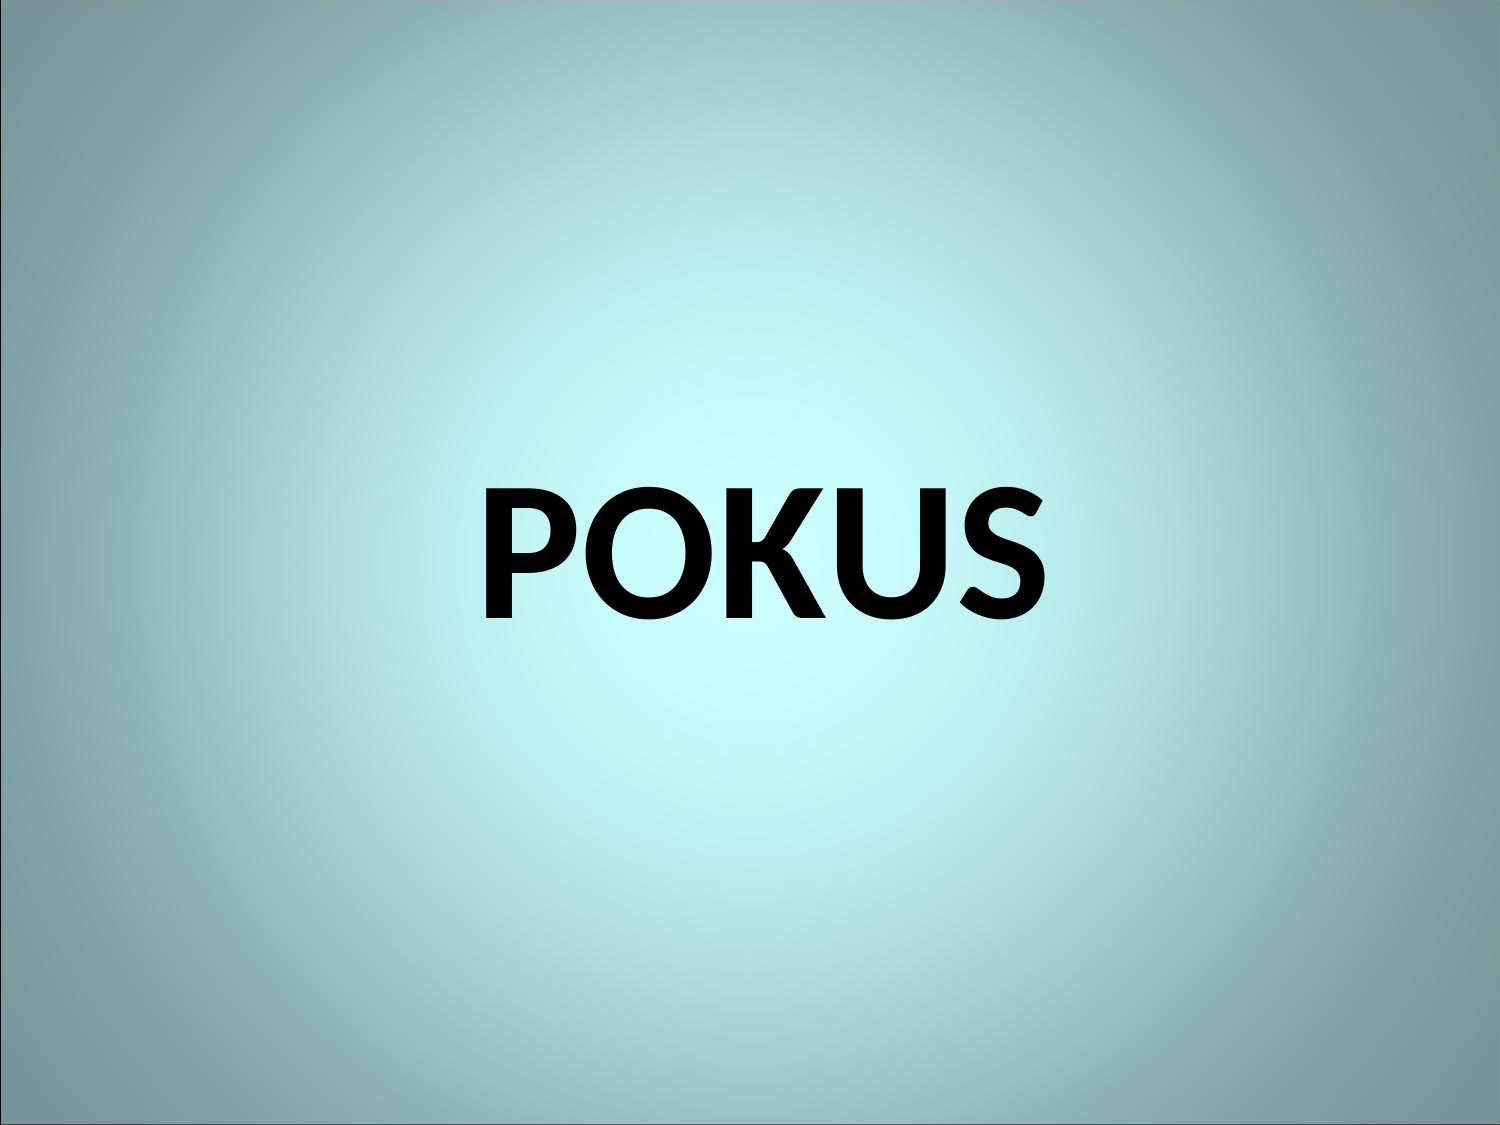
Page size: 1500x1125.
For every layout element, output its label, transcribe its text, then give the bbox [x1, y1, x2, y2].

title POKUS [88, 410, 1439, 666]
picture [0, 0, 1500, 1125]
